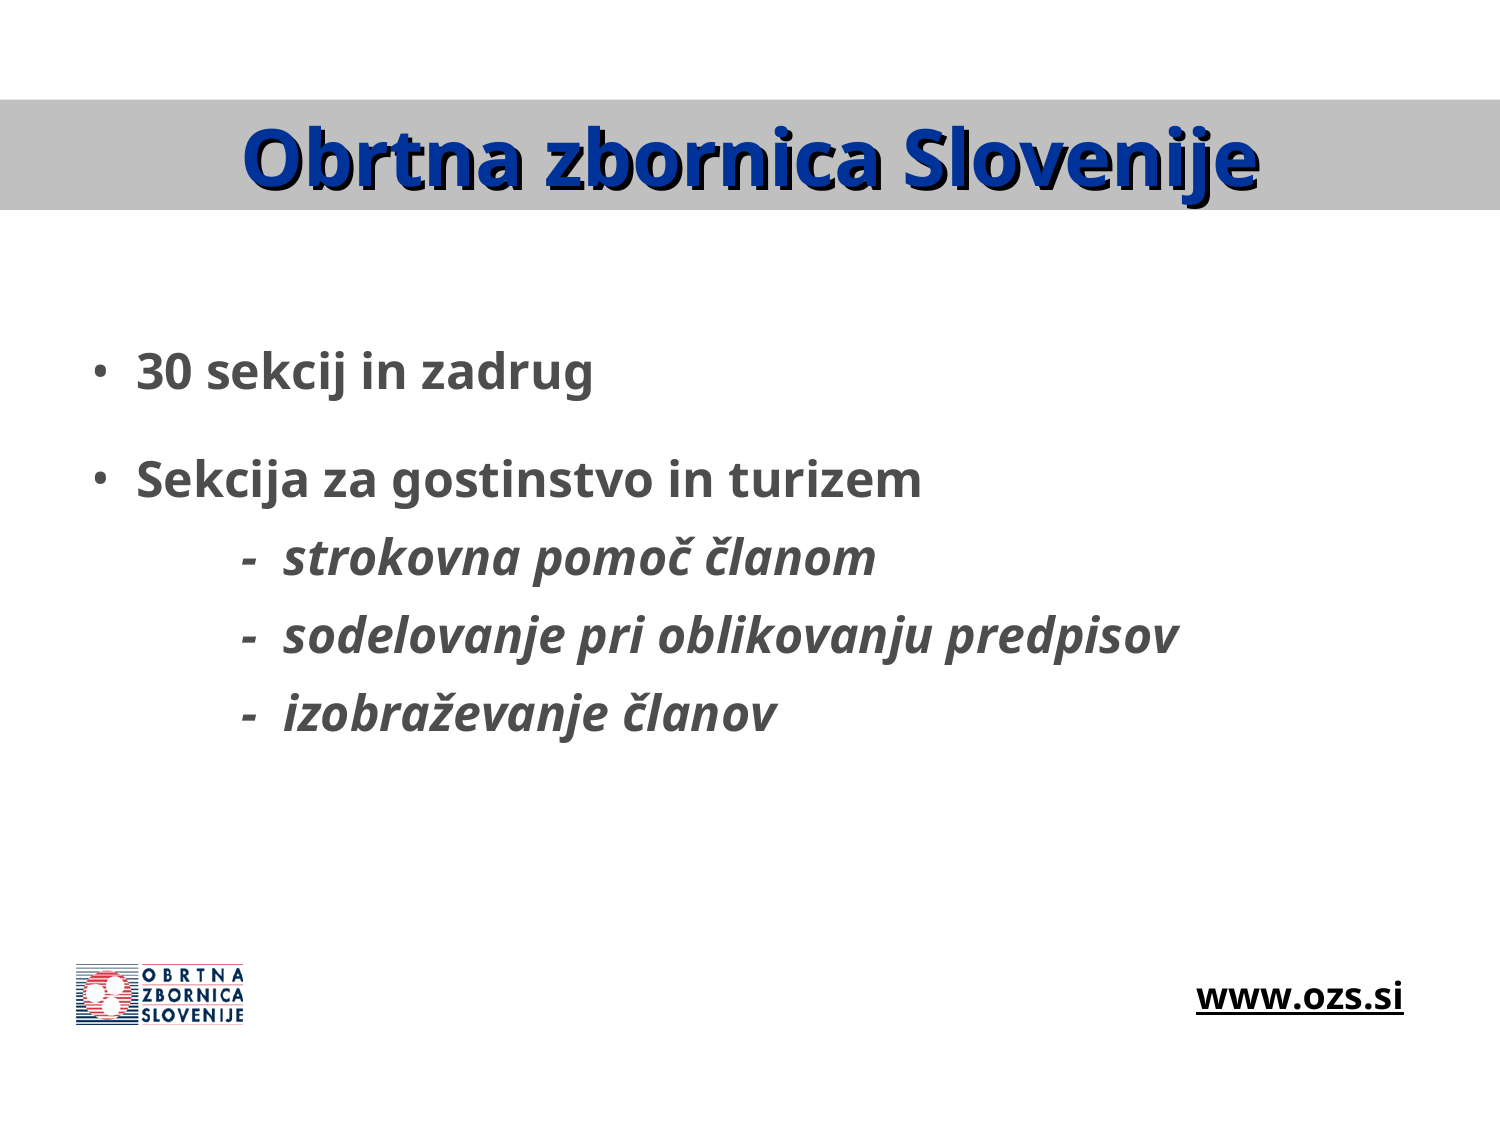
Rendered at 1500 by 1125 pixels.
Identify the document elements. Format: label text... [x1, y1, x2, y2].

text_box 30 sekcij in zadrug Sekcija za gostinstvo in turizem - strokovna pomoč članom - sodelovanje pri oblikovanju predpisov - izobraževanje članov [76, 314, 1483, 749]
text_box Obrtna zbornica Slovenije [0, 99, 1500, 210]
text_box www.ozs.si [1181, 964, 1419, 1025]
picture [76, 964, 243, 1025]
